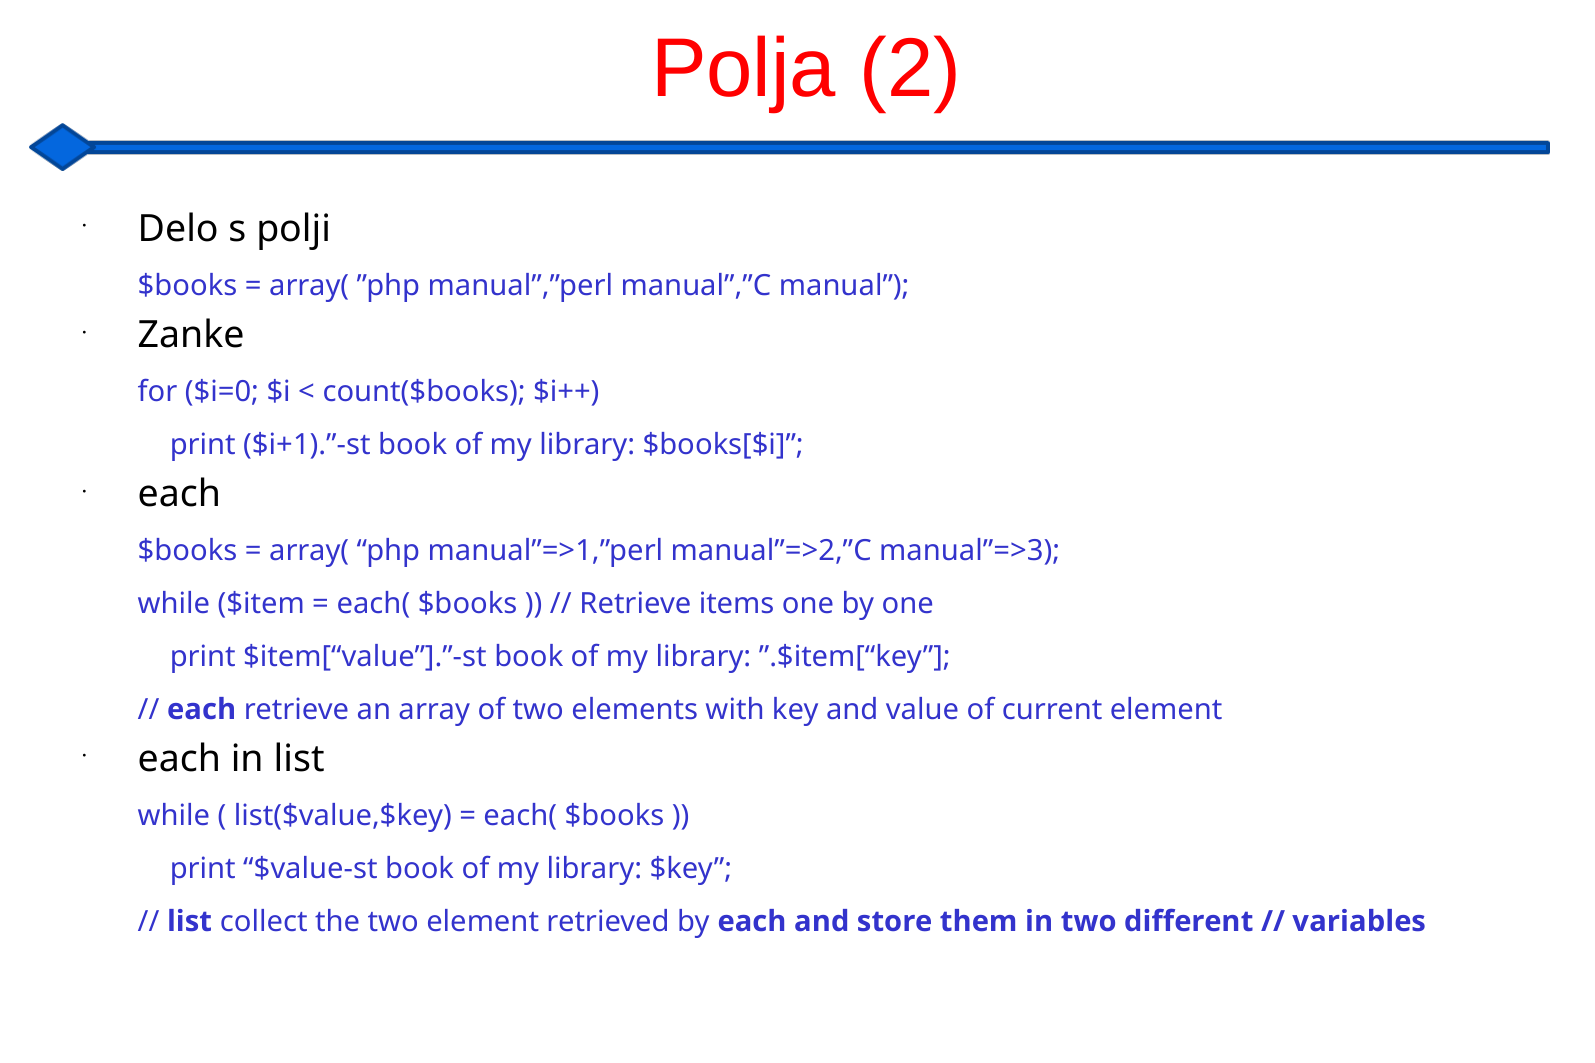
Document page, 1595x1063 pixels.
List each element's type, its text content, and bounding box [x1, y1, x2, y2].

title Polja (2) [175, 0, 1437, 136]
picture [28, 122, 1551, 172]
text_box Delo s polji $books = array( ”php manual”,”perl manual”,”C manual”); Zanke for ($i=0; $i < count($books); $i++) print ($i+1).”-st book of my library: $books[$i]”; each $books = array( “php manual”=>1,”perl manual”=>2,”C manual”=>3); while ($item = each( $books )) // Retrieve items one by one print $item[“value”].”-st book of my library: ”.$item[“key”]; // each retrieve an array of two elements with key and value of current element each in list while ( list($value,$key) = each( $books )) print “$value-st book of my library: $key”; // list collect the two element retrieved by each and store them in two different // variables [82, 172, 1524, 976]
